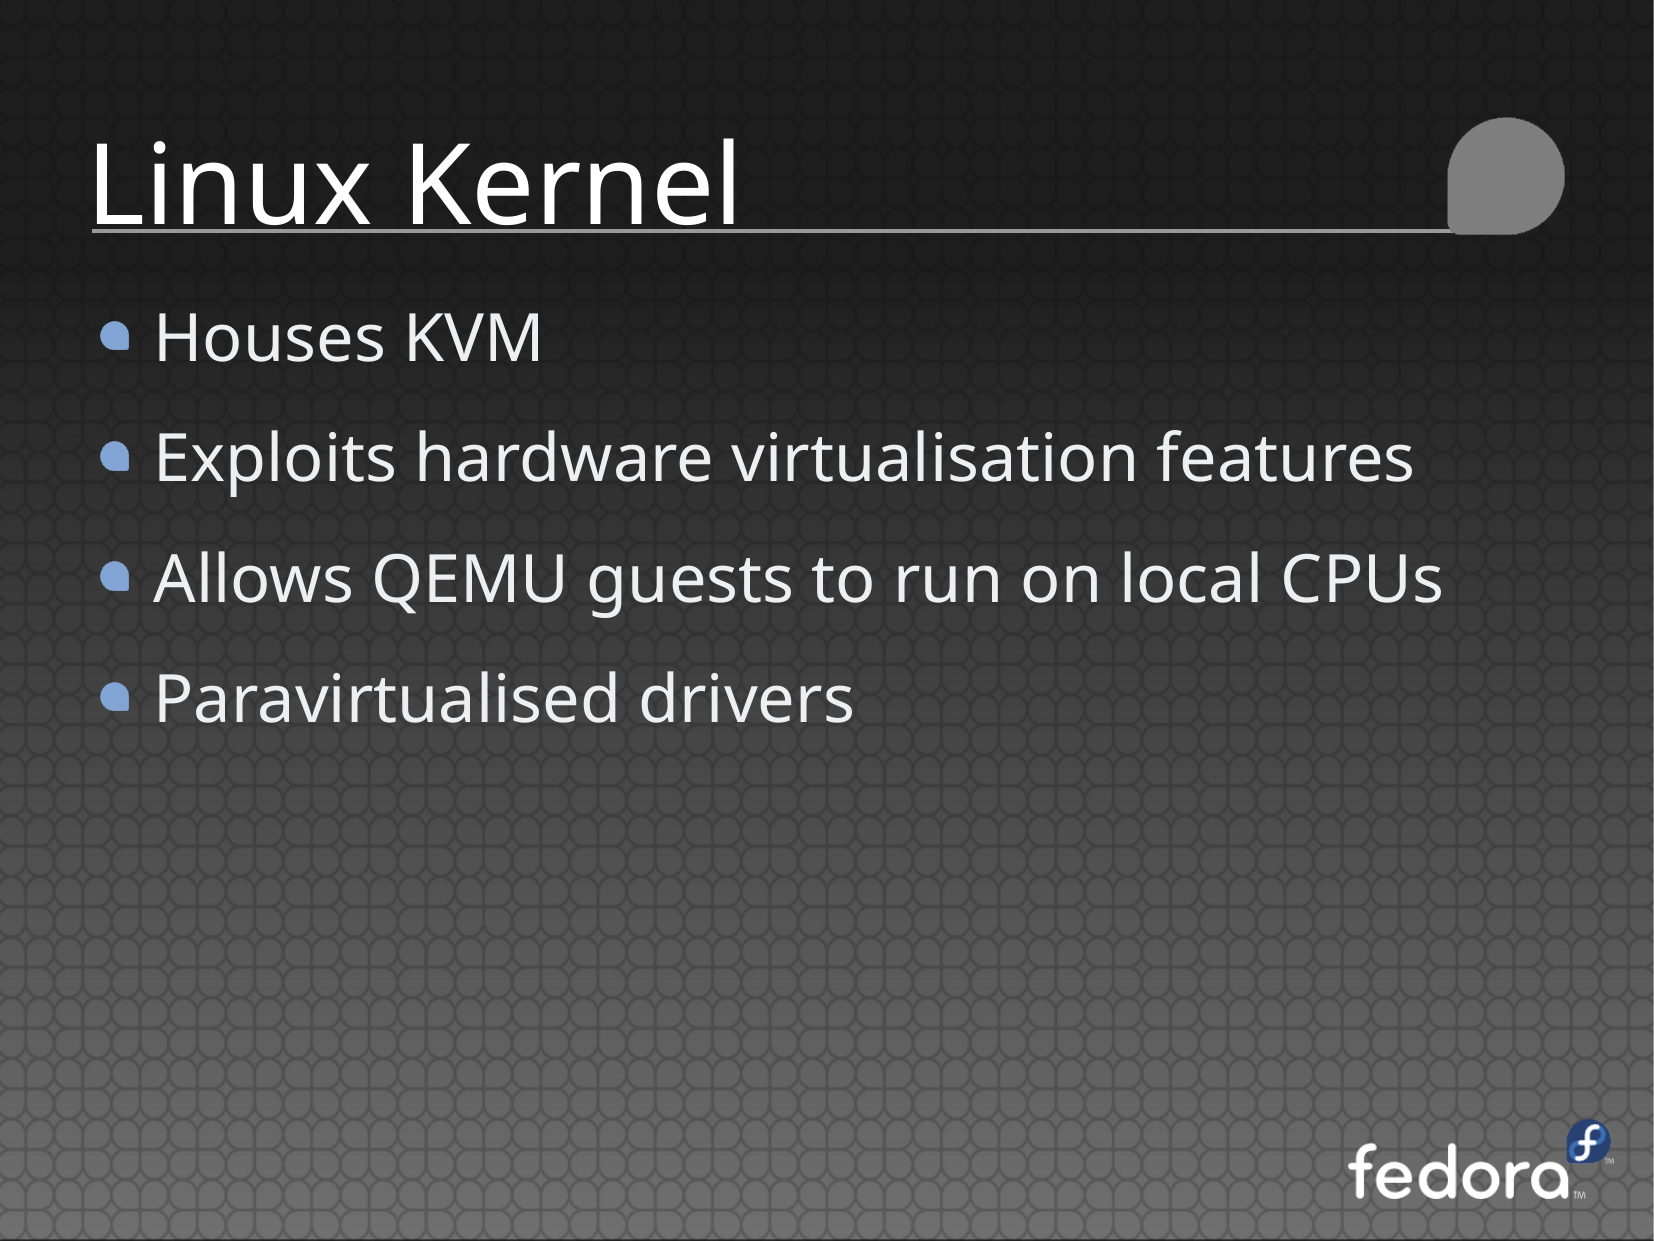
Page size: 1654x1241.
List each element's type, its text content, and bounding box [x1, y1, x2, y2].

picture [0, 0, 1654, 1241]
list Houses KVM Exploits hardware virtualisation features Allows QEMU guests to run on local CPUs Paravirtualised drivers [82, 290, 1571, 1109]
title Linux Kernel [86, 112, 1576, 249]
